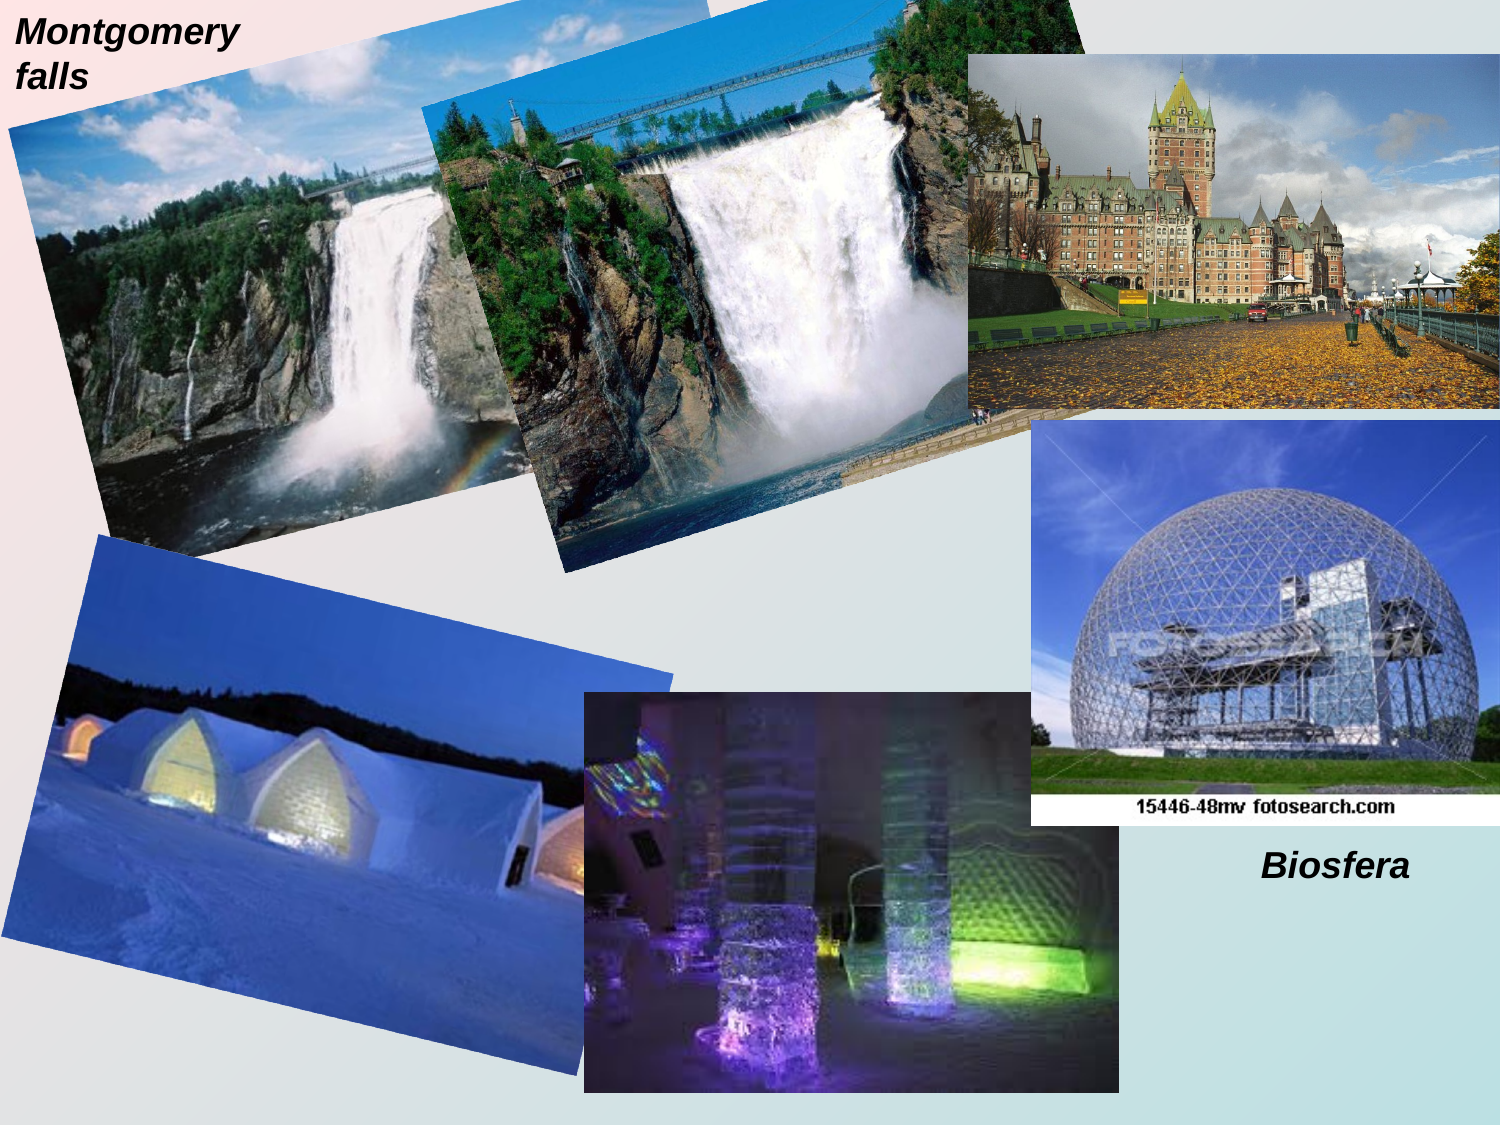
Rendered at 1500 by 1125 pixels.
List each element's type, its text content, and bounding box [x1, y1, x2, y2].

text_box Montgomery falls [0, 0, 278, 105]
text_box Biosfera [1246, 834, 1459, 894]
picture [0, 0, 1500, 1093]
